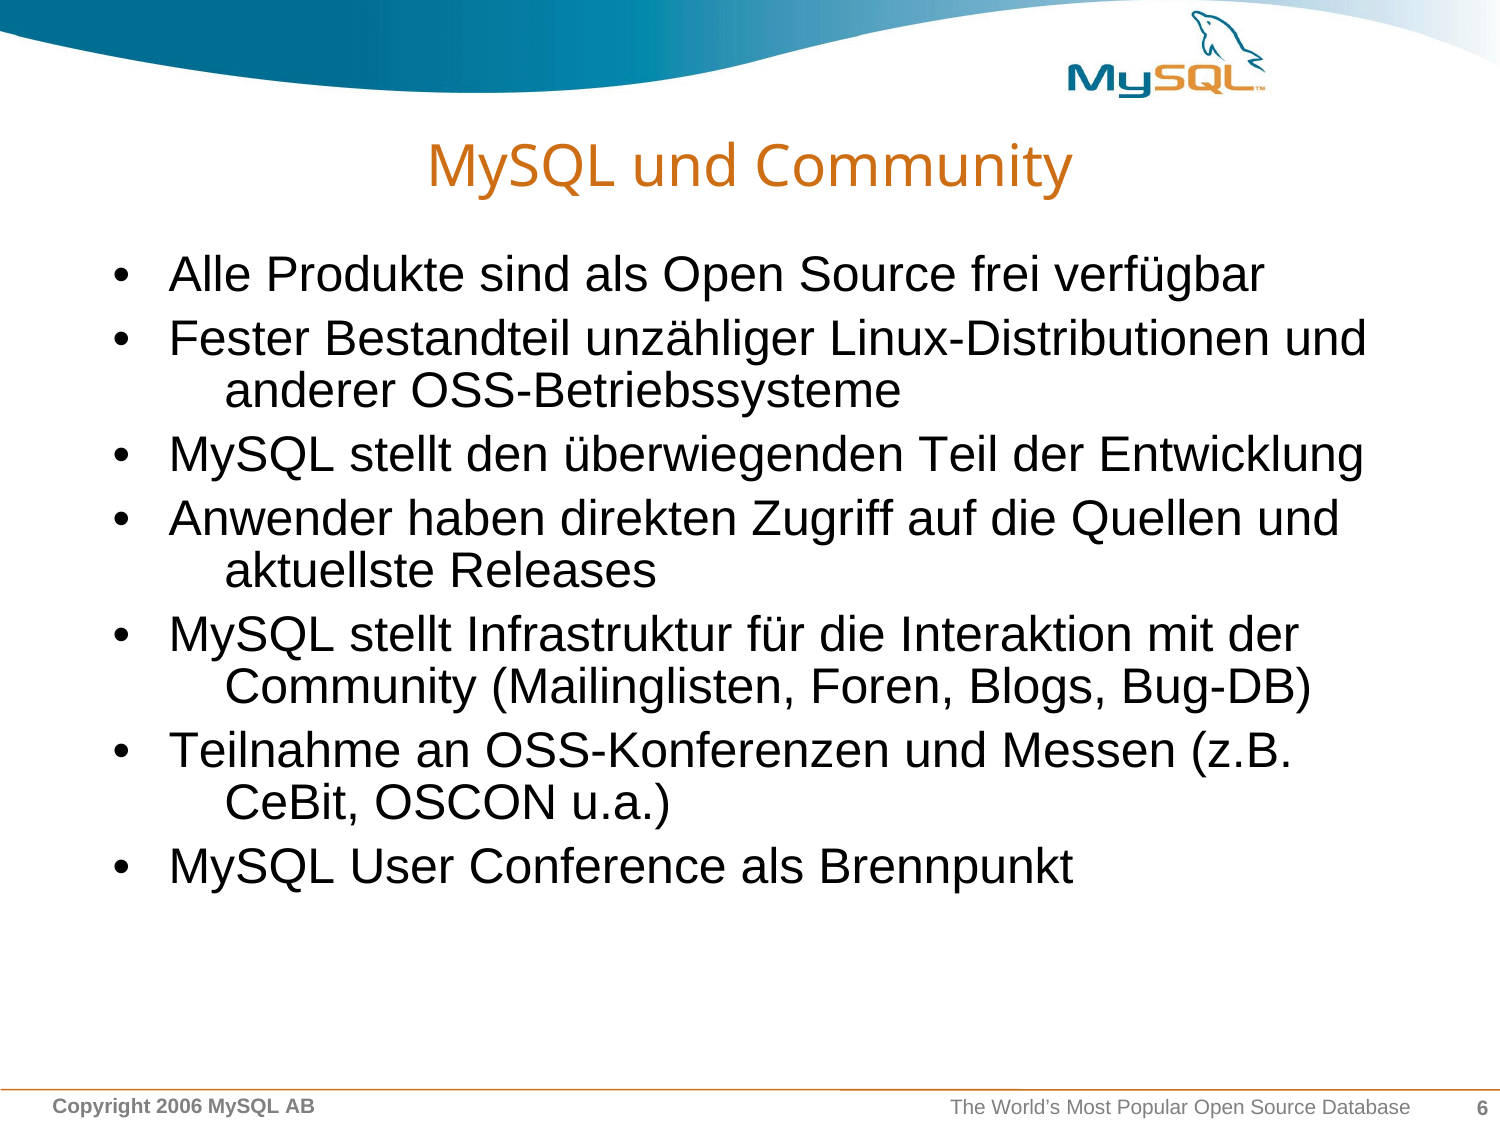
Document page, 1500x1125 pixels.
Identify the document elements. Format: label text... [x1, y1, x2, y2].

picture [1075, 71, 1085, 87]
picture [0, 31, 326, 87]
title MySQL und Community [0, 87, 1500, 225]
picture [613, 0, 1500, 87]
picture [1098, 71, 1107, 87]
list Alle Produkte sind als Open Source frei verfügbar Fester Bestandteil unzähliger Linux-Distributionen und anderer OSS-Betriebssysteme MySQL stellt den überwiegenden Teil der Entwicklung Anwender haben direkten Zugriff auf die Quellen und aktuellste Releases MySQL stellt Infrastruktur für die Interaktion mit der Community (Mailinglisten, Foren, Blogs, Bug-DB) Teilnahme an OSS-Konferenzen und Messen (z.B. CeBit, OSCON u.a.) MySQL User Conference als Brennpunkt [112, 249, 1388, 1113]
